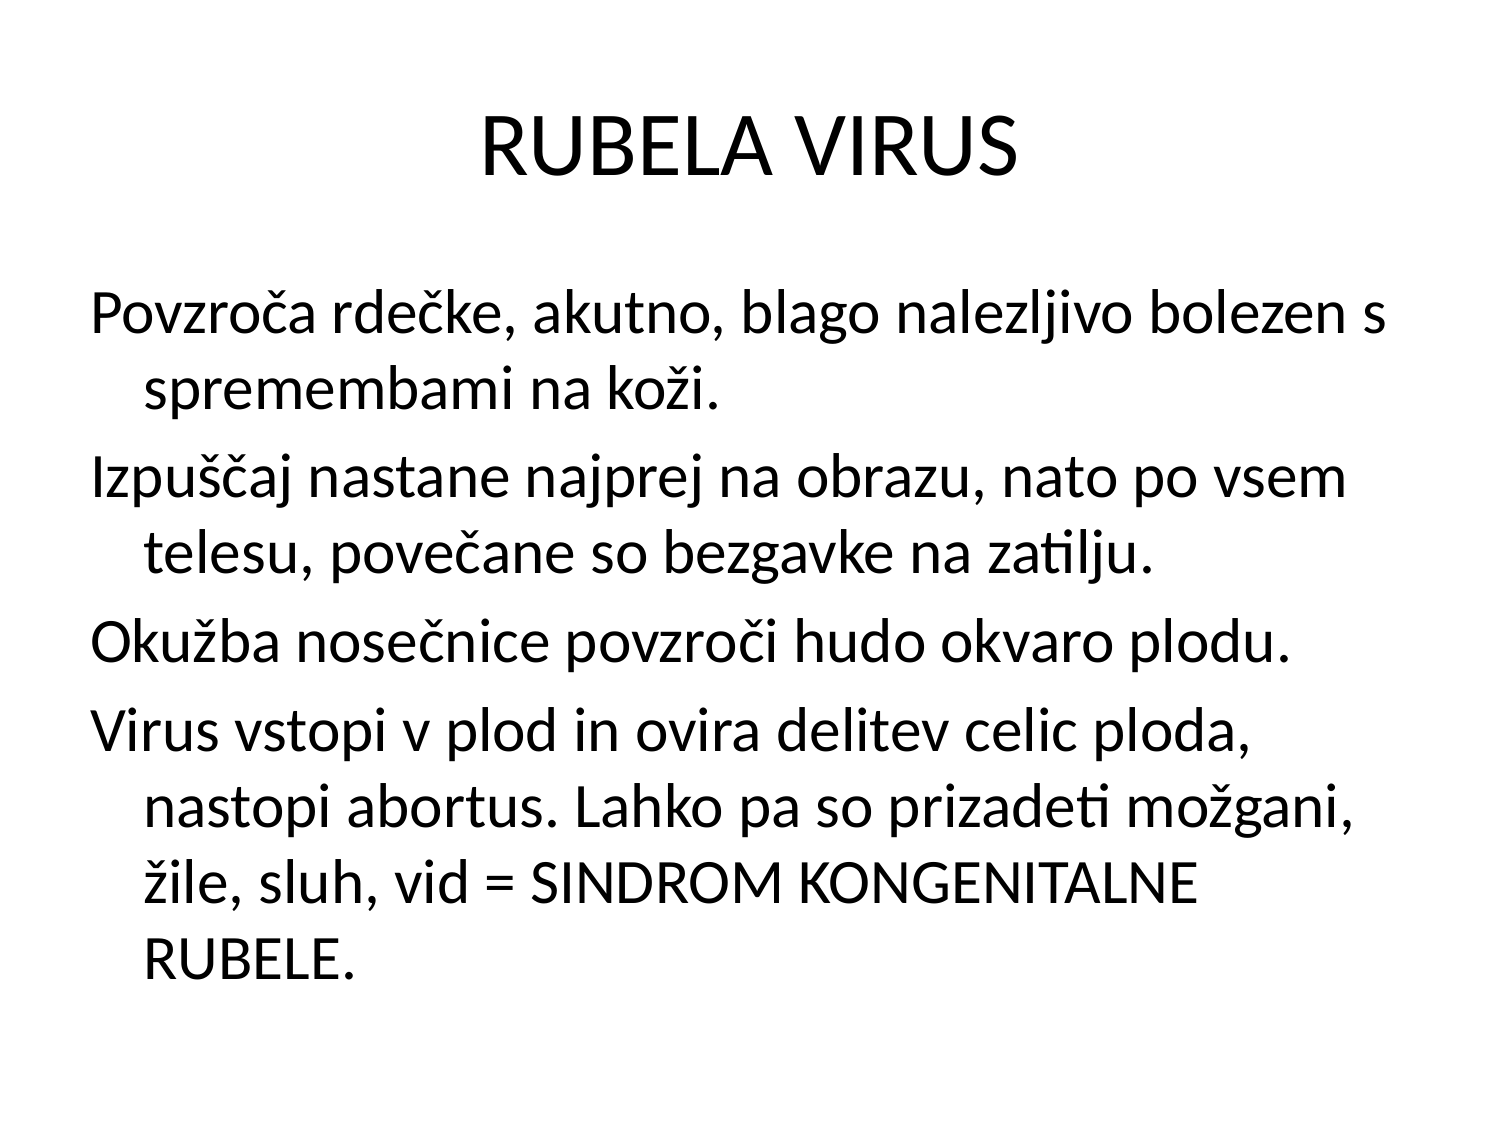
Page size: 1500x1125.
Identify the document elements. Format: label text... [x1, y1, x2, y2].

list Povzroča rdečke, akutno, blago nalezljivo bolezen s spremembami na koži. Izpuščaj nastane najprej na obrazu, nato po vsem telesu, povečane so bezgavke na zatilju. Okužba nosečnice povzroči hudo okvaro plodu. Virus vstopi v plod in ovira delitev celic ploda, nastopi abortus. Lahko pa so prizadeti možgani, žile, sluh, vid = SINDROM KONGENITALNE RUBELE. [75, 262, 1425, 1005]
title RUBELA VIRUS [75, 45, 1425, 233]
